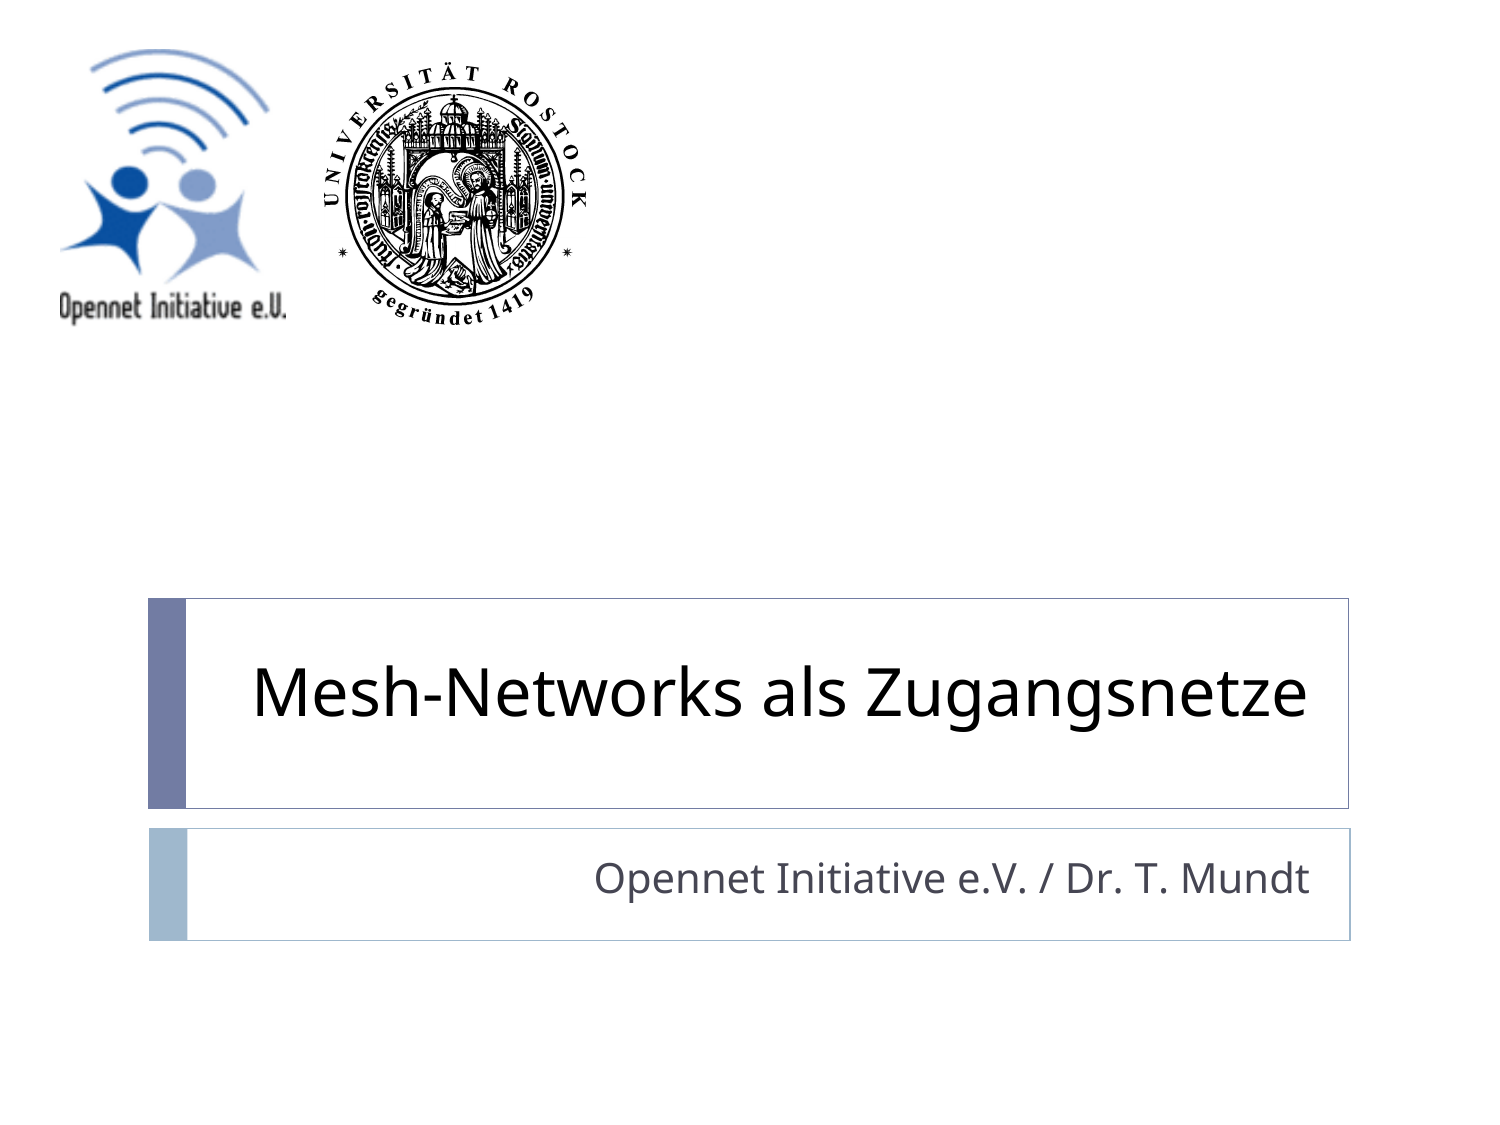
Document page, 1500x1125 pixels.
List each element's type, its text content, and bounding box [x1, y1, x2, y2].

picture [60, 49, 286, 444]
picture [324, 62, 586, 325]
title Mesh-Networks als Zugangsnetze [200, 637, 1326, 801]
text_box Opennet Initiative e.V. / Dr. T. Mundt [200, 840, 1326, 929]
